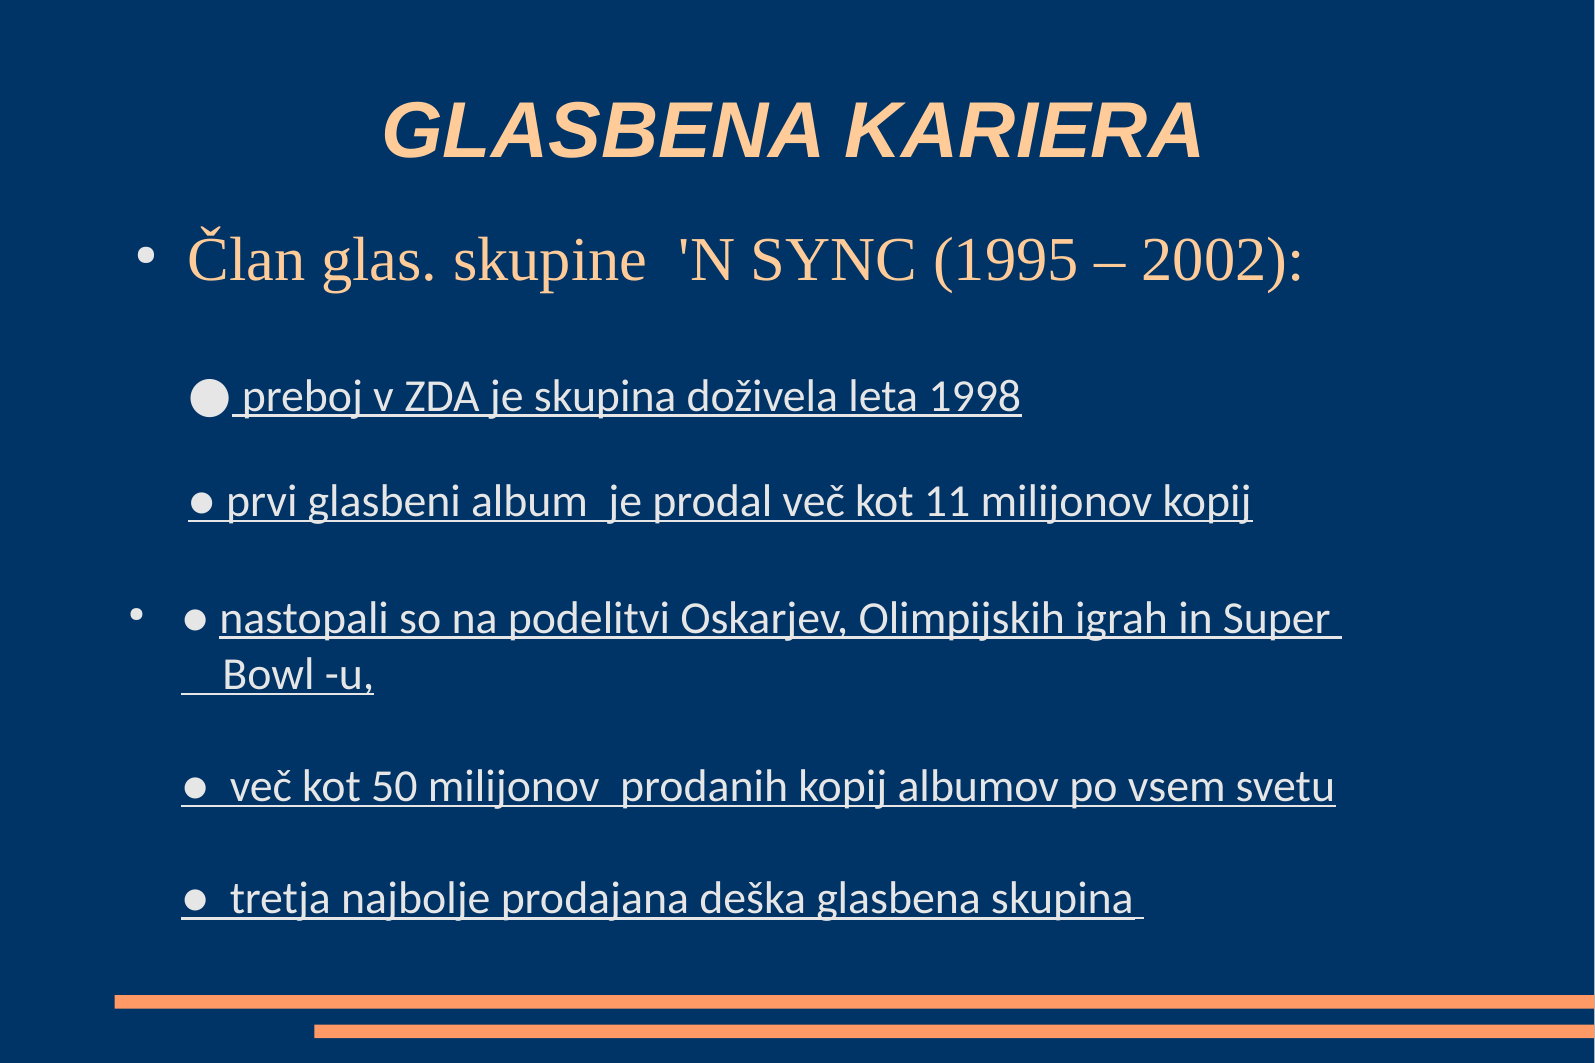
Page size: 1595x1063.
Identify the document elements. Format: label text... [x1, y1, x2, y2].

list Član glas. skupine 'N SYNC (1995 – 2002): ● preboj v ZDA je skupina doživela leta 1998 ● prvi glasbeni album je prodal več kot 11 milijonov kopij [117, 220, 1505, 596]
text_box ● nastopali so na podelitvi Oskarjev, Olimpijskih igrah in Super Bowl -u, ● več kot 50 milijonov prodanih kopij albumov po vsem svetu ● tretja najbolje prodajana deška glasbena skupina [110, 586, 1499, 922]
title GLASBENA KARIERA [117, 39, 1479, 218]
